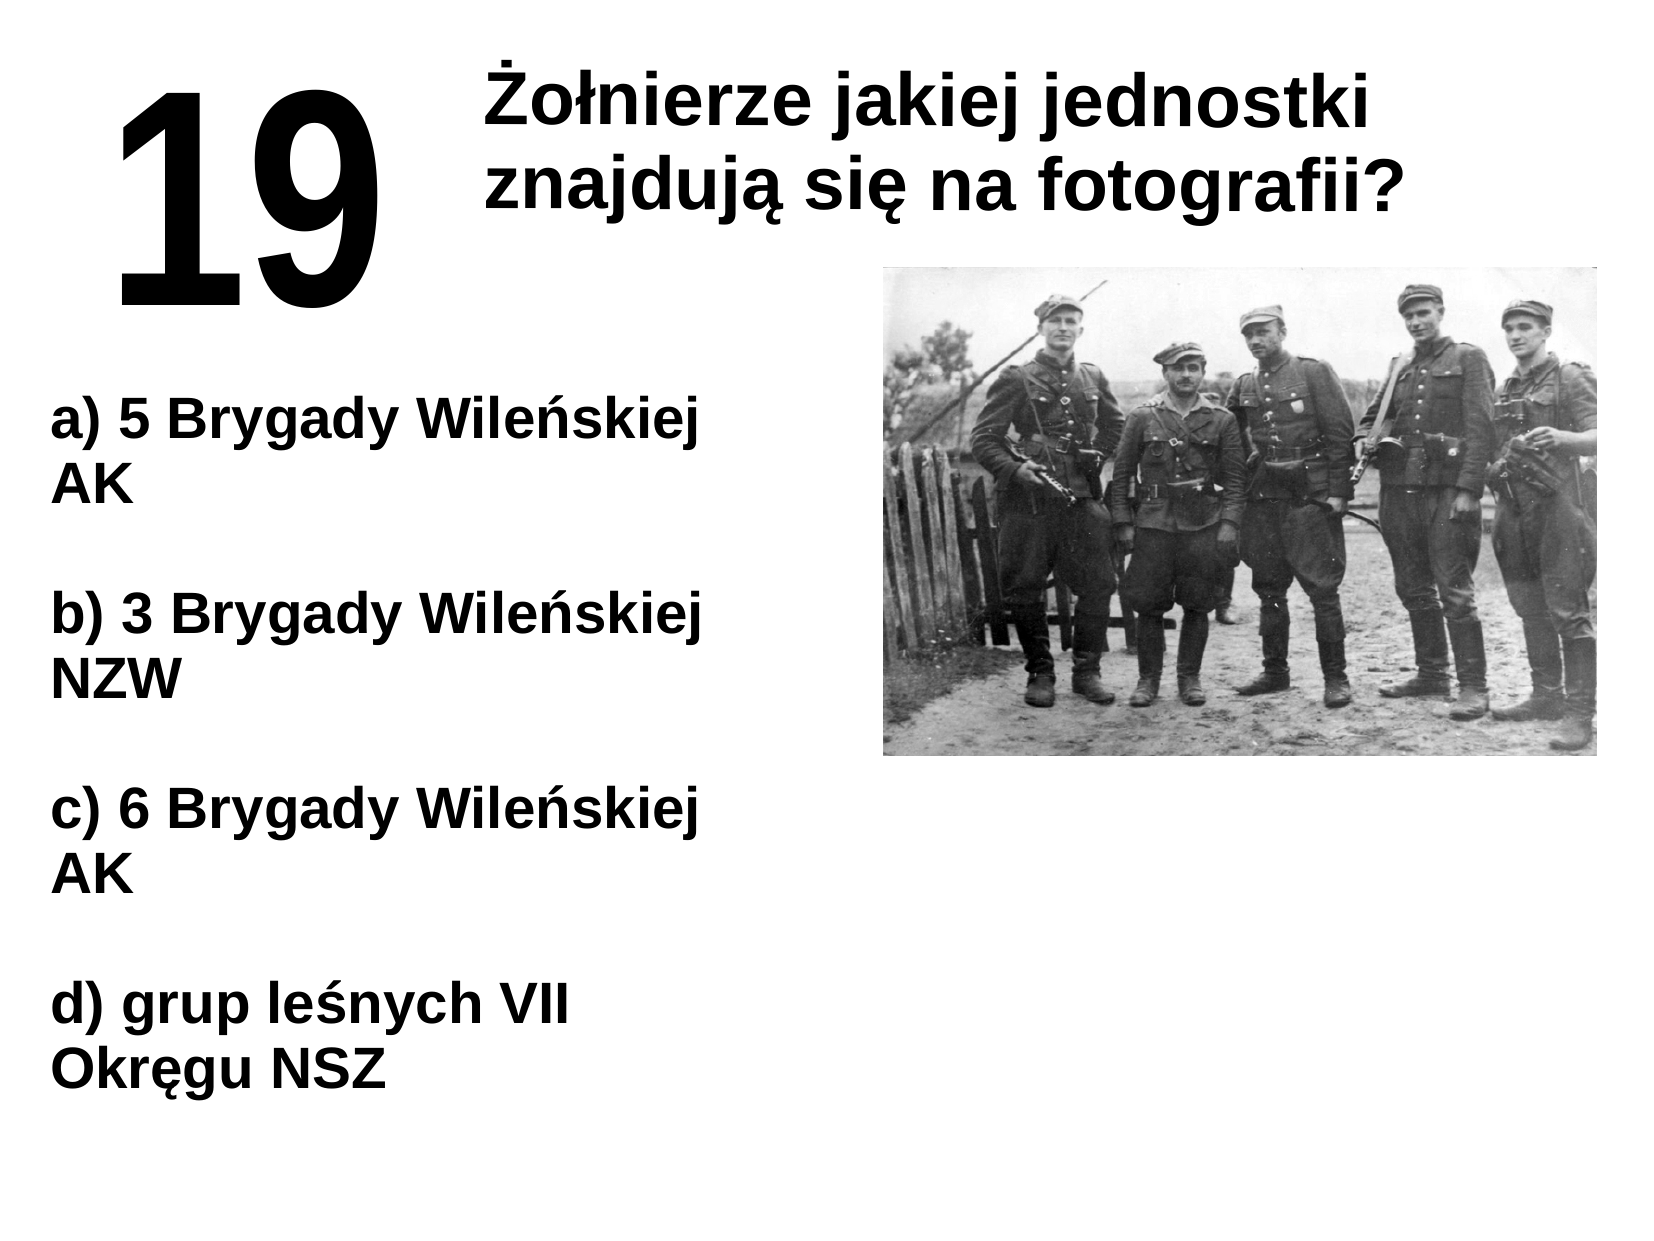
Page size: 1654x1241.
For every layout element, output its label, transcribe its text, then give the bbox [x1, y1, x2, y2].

text_box 19 [8, 9, 485, 308]
picture [883, 267, 1597, 756]
text_box 19 [290, 123, 341, 200]
text_box Żołnierze jakiej jednostki znajdują się na fotografii? [482, 56, 1615, 372]
text_box a) 5 Brygady Wileńskiej AK b) 3 Brygady Wileńskiej NZW c) 6 Brygady Wileńskiej AK d) grup leśnych VII Okręgu NSZ [35, 377, 804, 1133]
